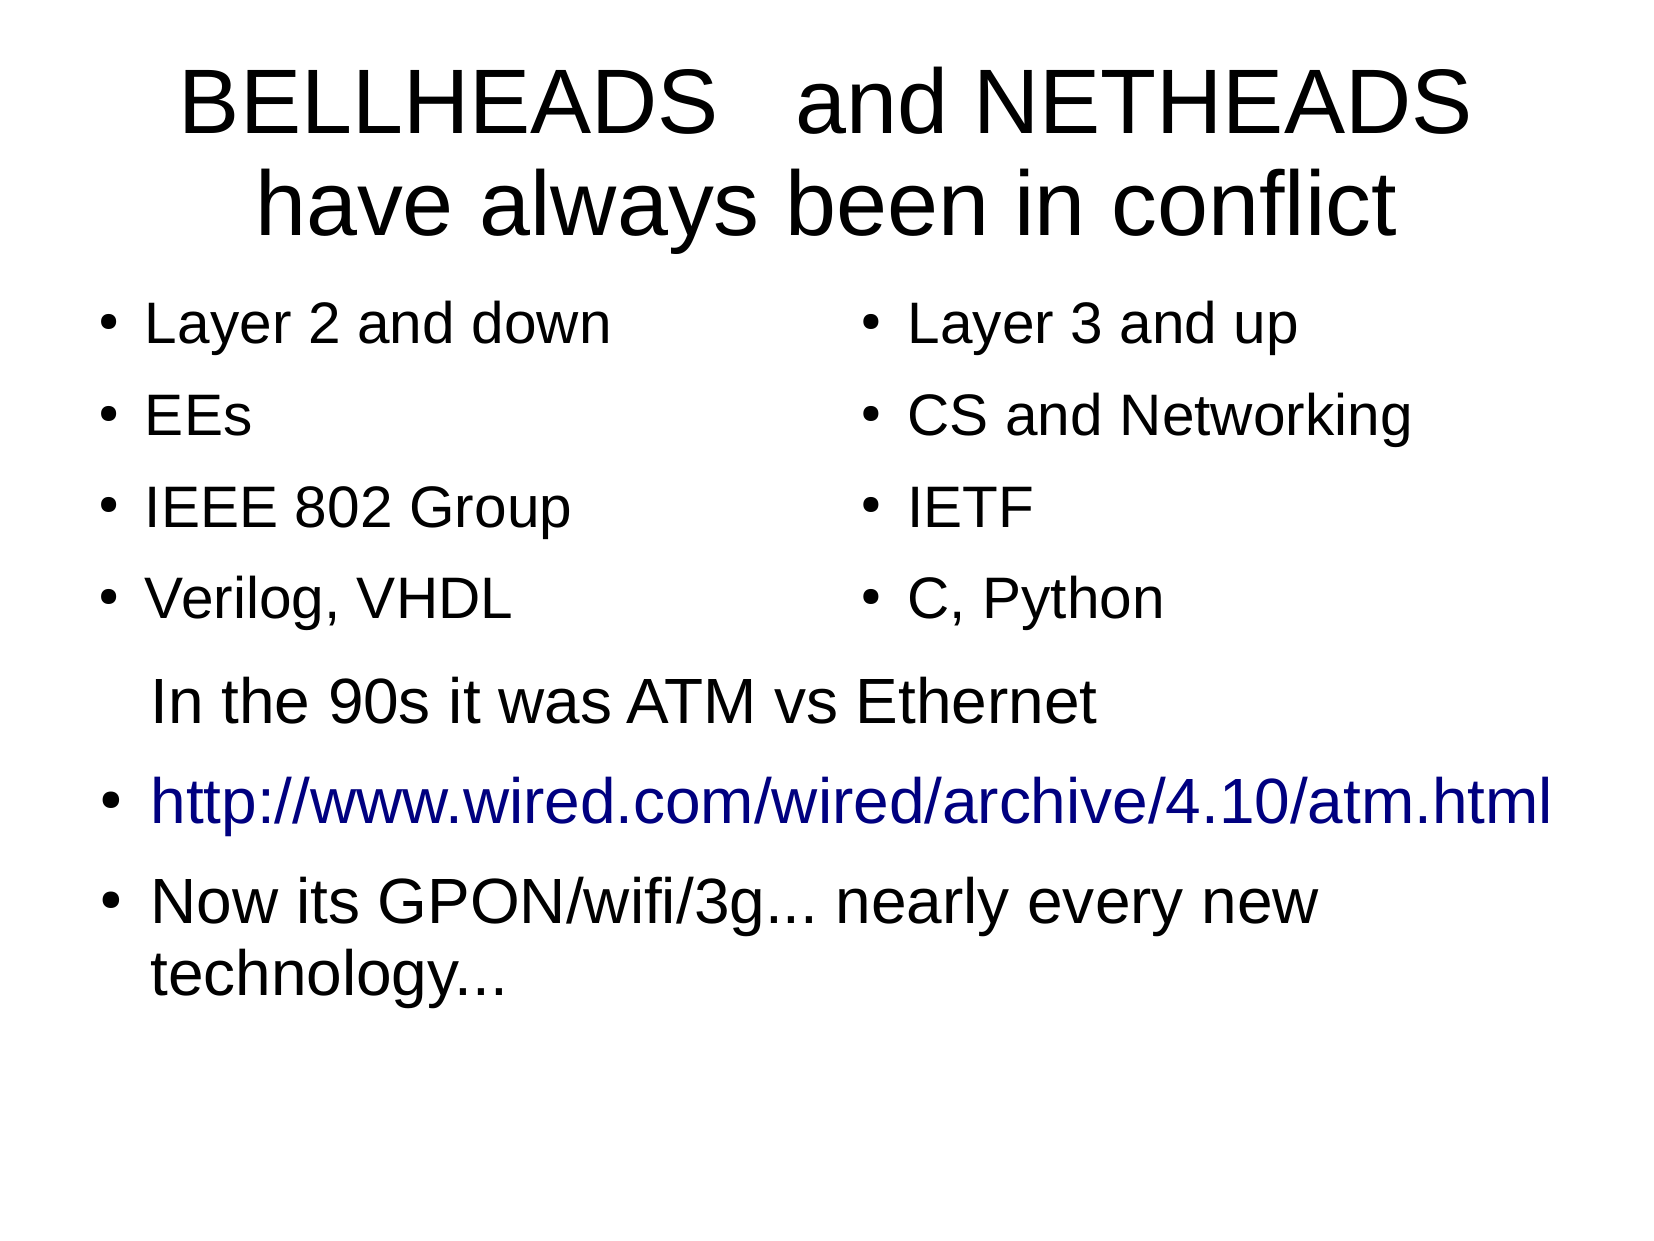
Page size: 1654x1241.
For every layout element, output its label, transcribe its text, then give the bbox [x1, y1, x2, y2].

list In the 90s it was ATM vs Ethernet http://www.wired.com/wired/archive/4.10/atm.html Now its GPON/wifi/3g... nearly every new technology... [82, 665, 1571, 1009]
title BELLHEADS and NETHEADS have always been in conflict [82, 49, 1571, 257]
list Layer 2 and down EEs IEEE 802 Group Verilog, VHDL [82, 290, 809, 634]
list Layer 3 and up CS and Networking IETF C, Python [845, 290, 1572, 634]
